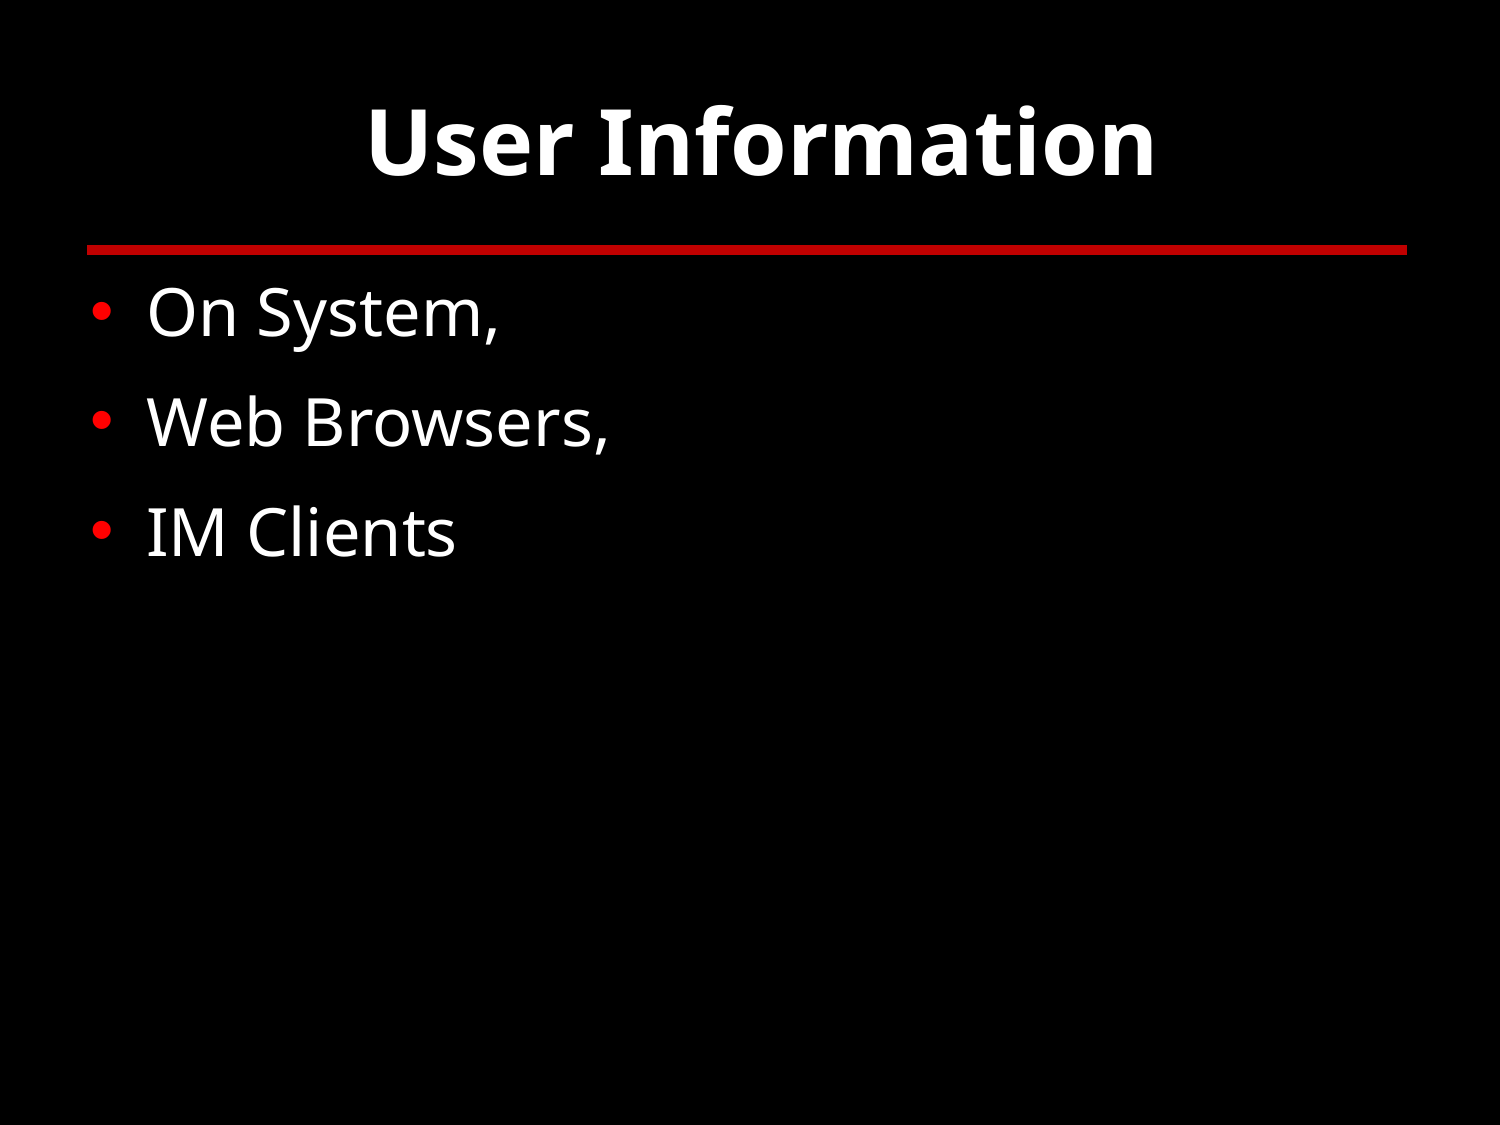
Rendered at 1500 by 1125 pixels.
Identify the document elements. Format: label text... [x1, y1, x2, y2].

title User Information [75, 45, 1425, 233]
list On System, Web Browsers, IM Clients [75, 262, 1425, 1005]
